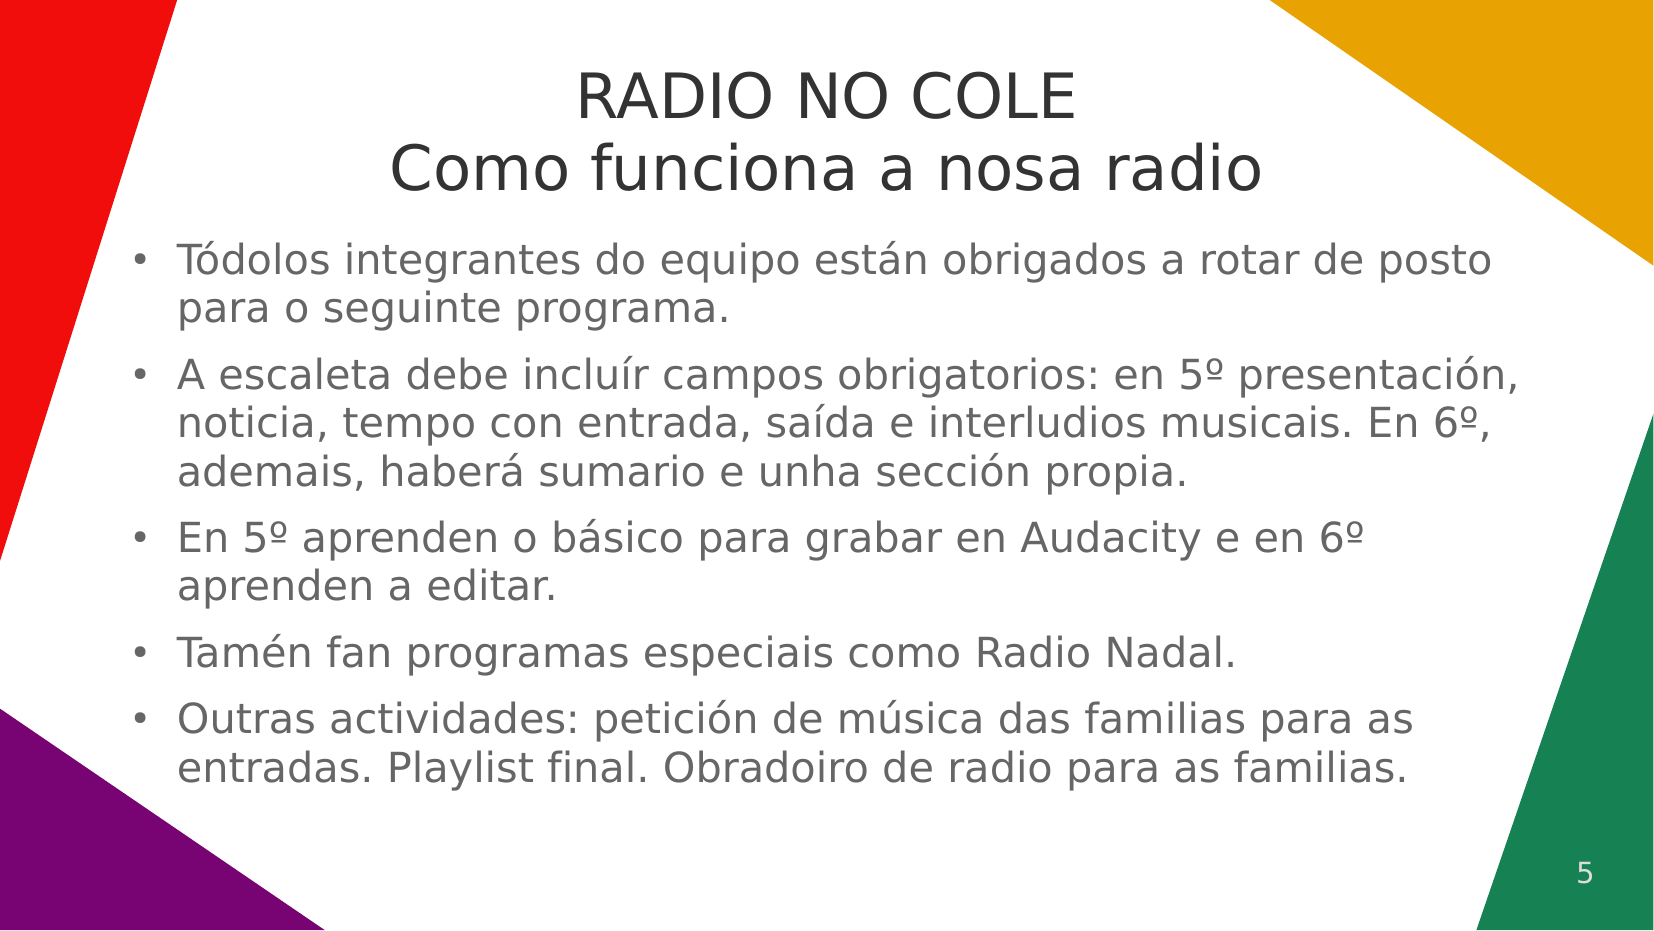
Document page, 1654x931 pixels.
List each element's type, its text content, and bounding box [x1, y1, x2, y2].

title RADIO NO COLE Como funciona a nosa radio [118, 59, 1536, 207]
list Tódolos integrantes do equipo están obrigados a rotar de posto para o seguinte programa. A escaleta debe incluír campos obrigatorios: en 5º presentación, noticia, tempo con entrada, saída e interludios musicais. En 6º, ademais, haberá sumario e unha sección propia. En 5º aprenden o básico para grabar en Audacity e en 6º aprenden a editar. Tamén fan programas especiais como Radio Nadal. Outras actividades: petición de música das familias para as entradas. Playlist final. Obradoiro de radio para as familias. [118, 236, 1536, 827]
